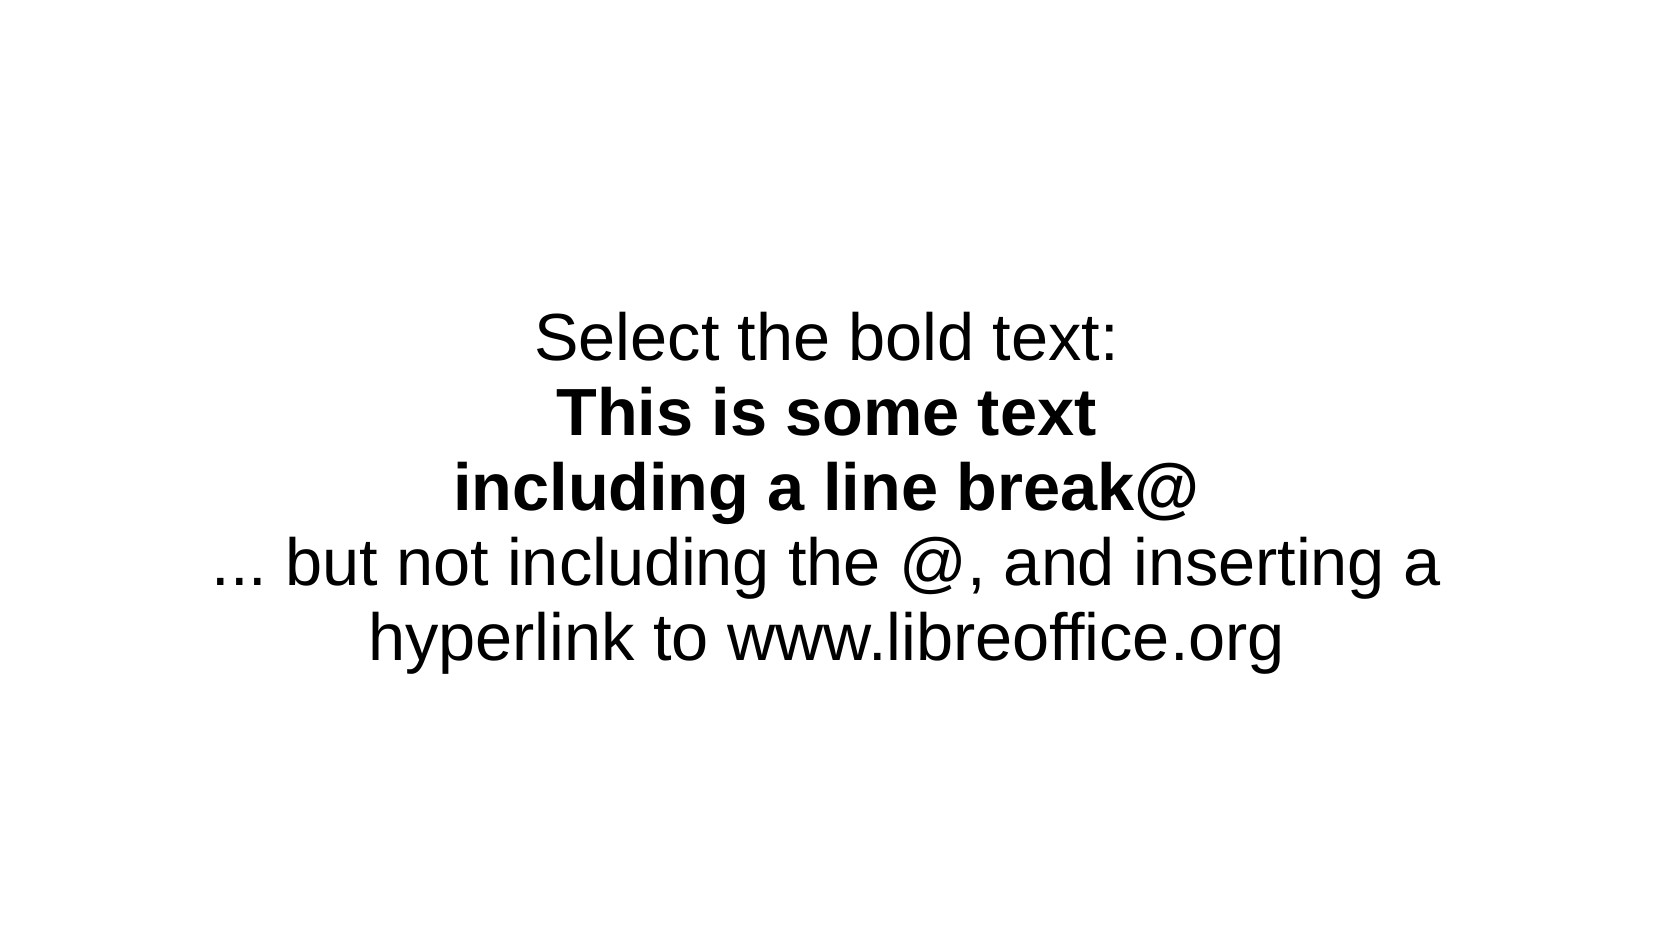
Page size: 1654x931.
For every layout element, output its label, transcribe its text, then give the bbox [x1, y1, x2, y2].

subtitle Select the bold text: This is some text including a line break@ ... but not including the @, and inserting a hyperlink to www.libreoffice.org [82, 217, 1571, 758]
